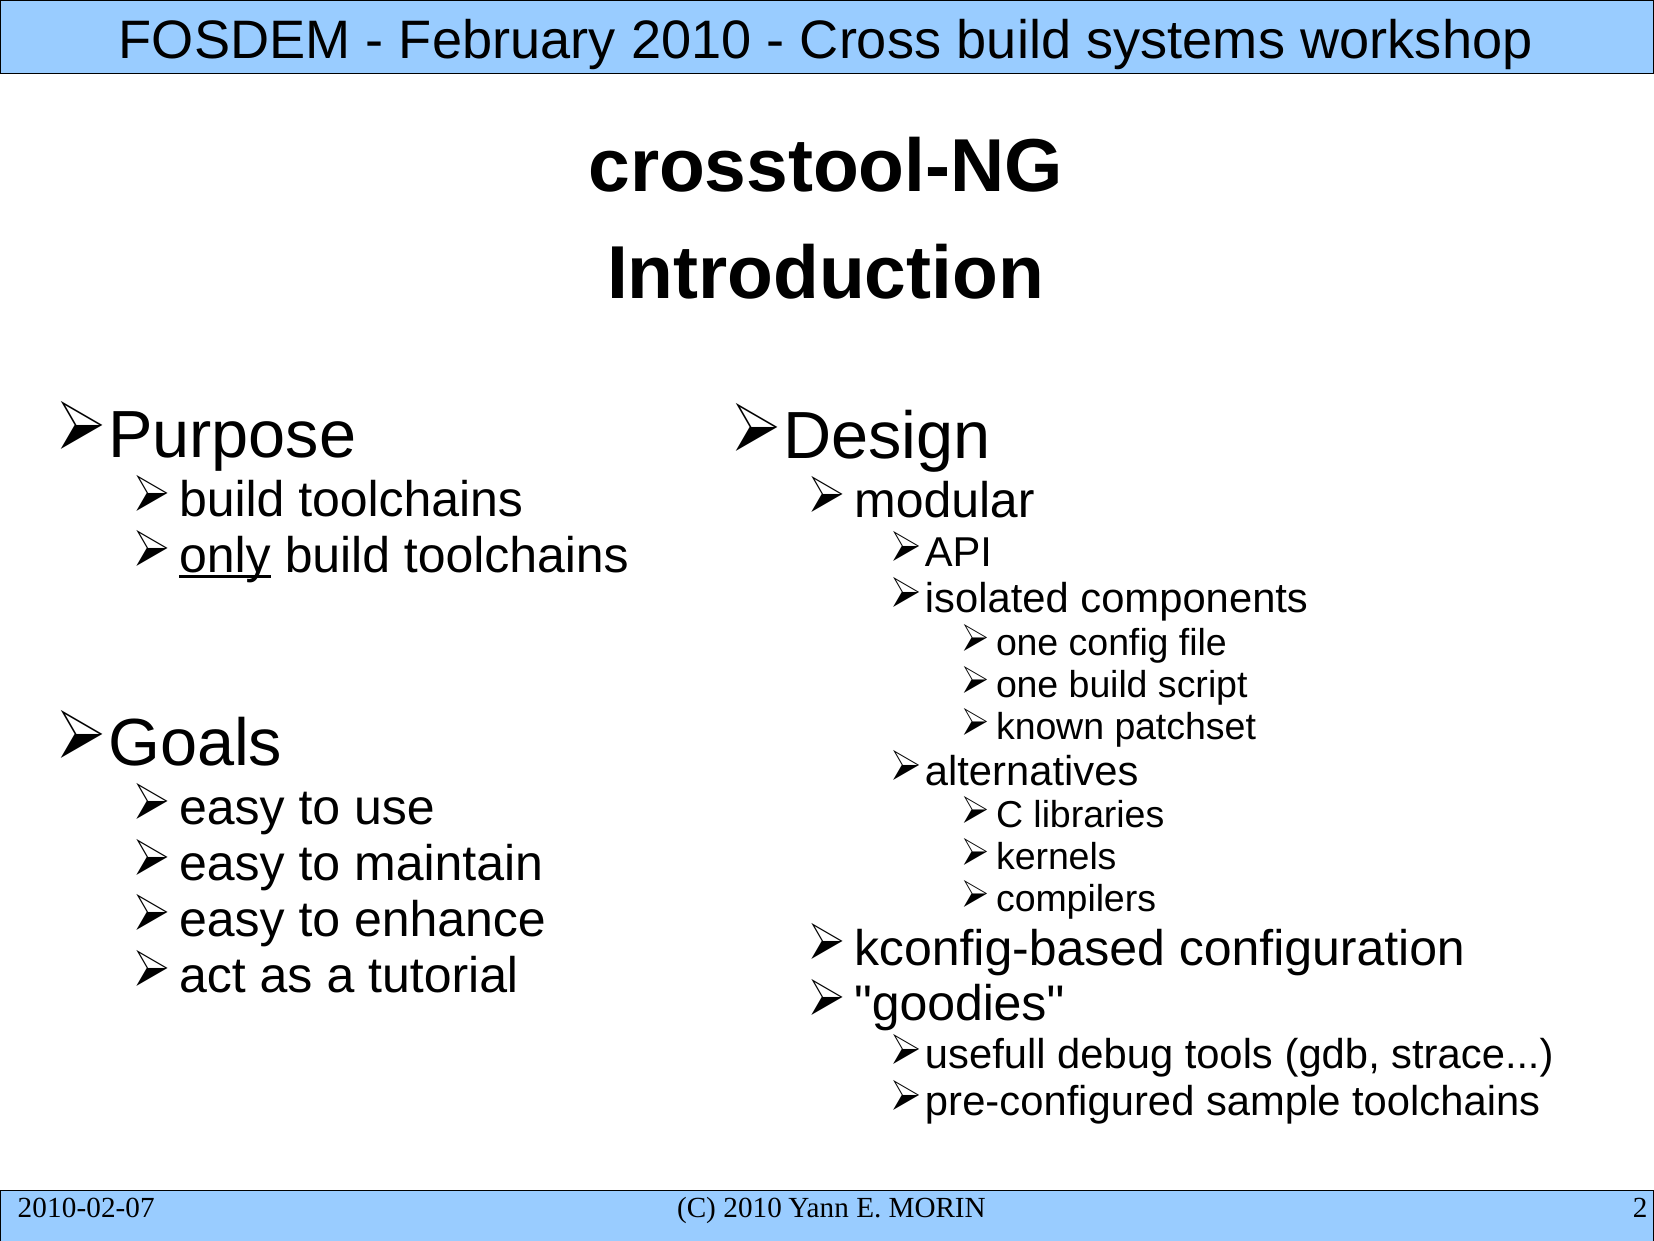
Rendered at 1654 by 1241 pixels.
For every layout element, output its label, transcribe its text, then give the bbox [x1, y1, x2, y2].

list crosstool-NG Introduction [167, 123, 1467, 315]
title FOSDEM - February 2010 - Cross build systems workshop [82, 0, 1571, 79]
list Design modular API isolated components one config file one build script known patchset alternatives C libraries kernels compilers kconfig-based configuration "goodies" usefull debug tools (gdb, strace...) pre-configured sample toolchains [712, 397, 1580, 1125]
list Purpose build toolchains only build toolchains Goals easy to use easy to maintain easy to enhance act as a tutorial [37, 396, 821, 1003]
